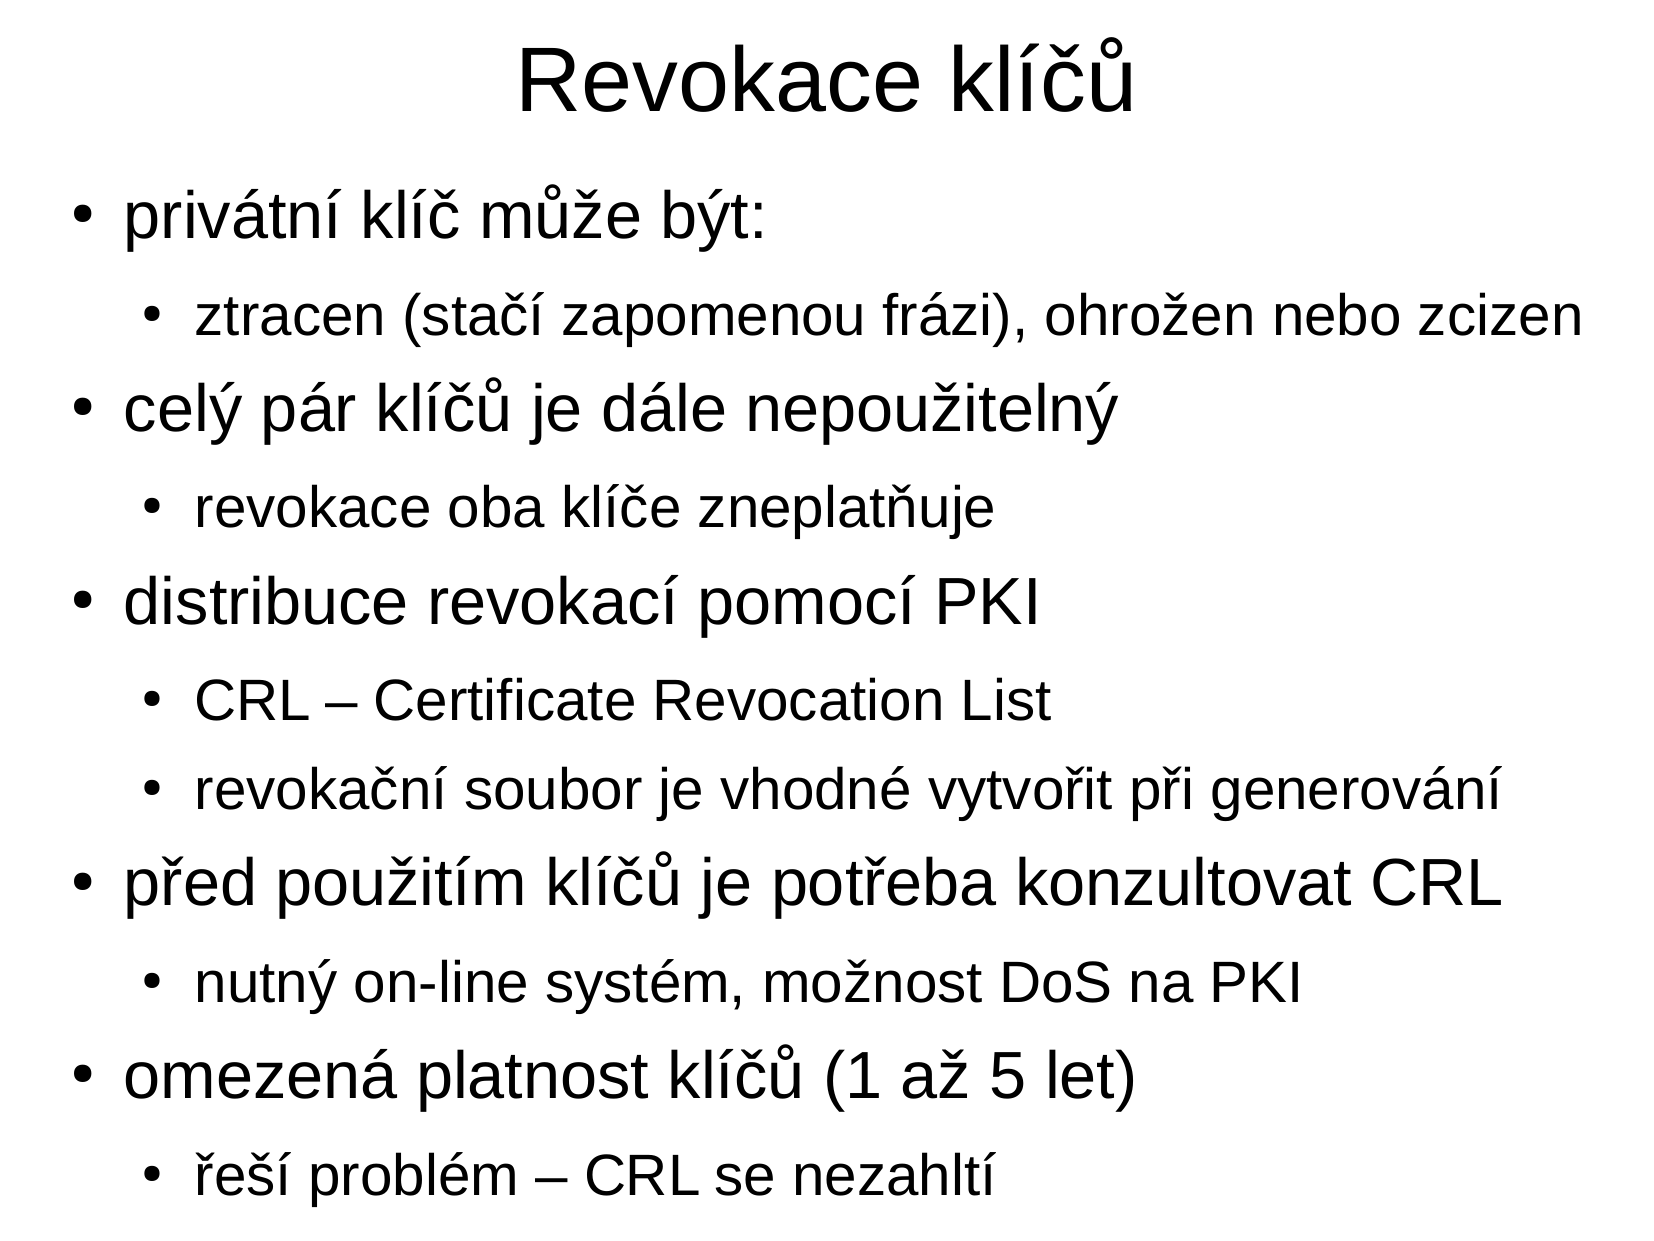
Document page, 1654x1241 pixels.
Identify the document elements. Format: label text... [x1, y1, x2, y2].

list privátní klíč může být: ztracen (stačí zapomenou frázi), ohrožen nebo zcizen celý pár klíčů je dále nepoužitelný revokace oba klíče zneplatňuje distribuce revokací pomocí PKI CRL – Certificate Revocation List revokační soubor je vhodné vytvořit při generování před použitím klíčů je potřeba konzultovat CRL nutný on-line systém, možnost DoS na PKI omezená platnost klíčů (1 až 5 let) řeší problém – CRL se nezahltí [53, 177, 1625, 1208]
title Revokace klíčů [82, 23, 1571, 137]
